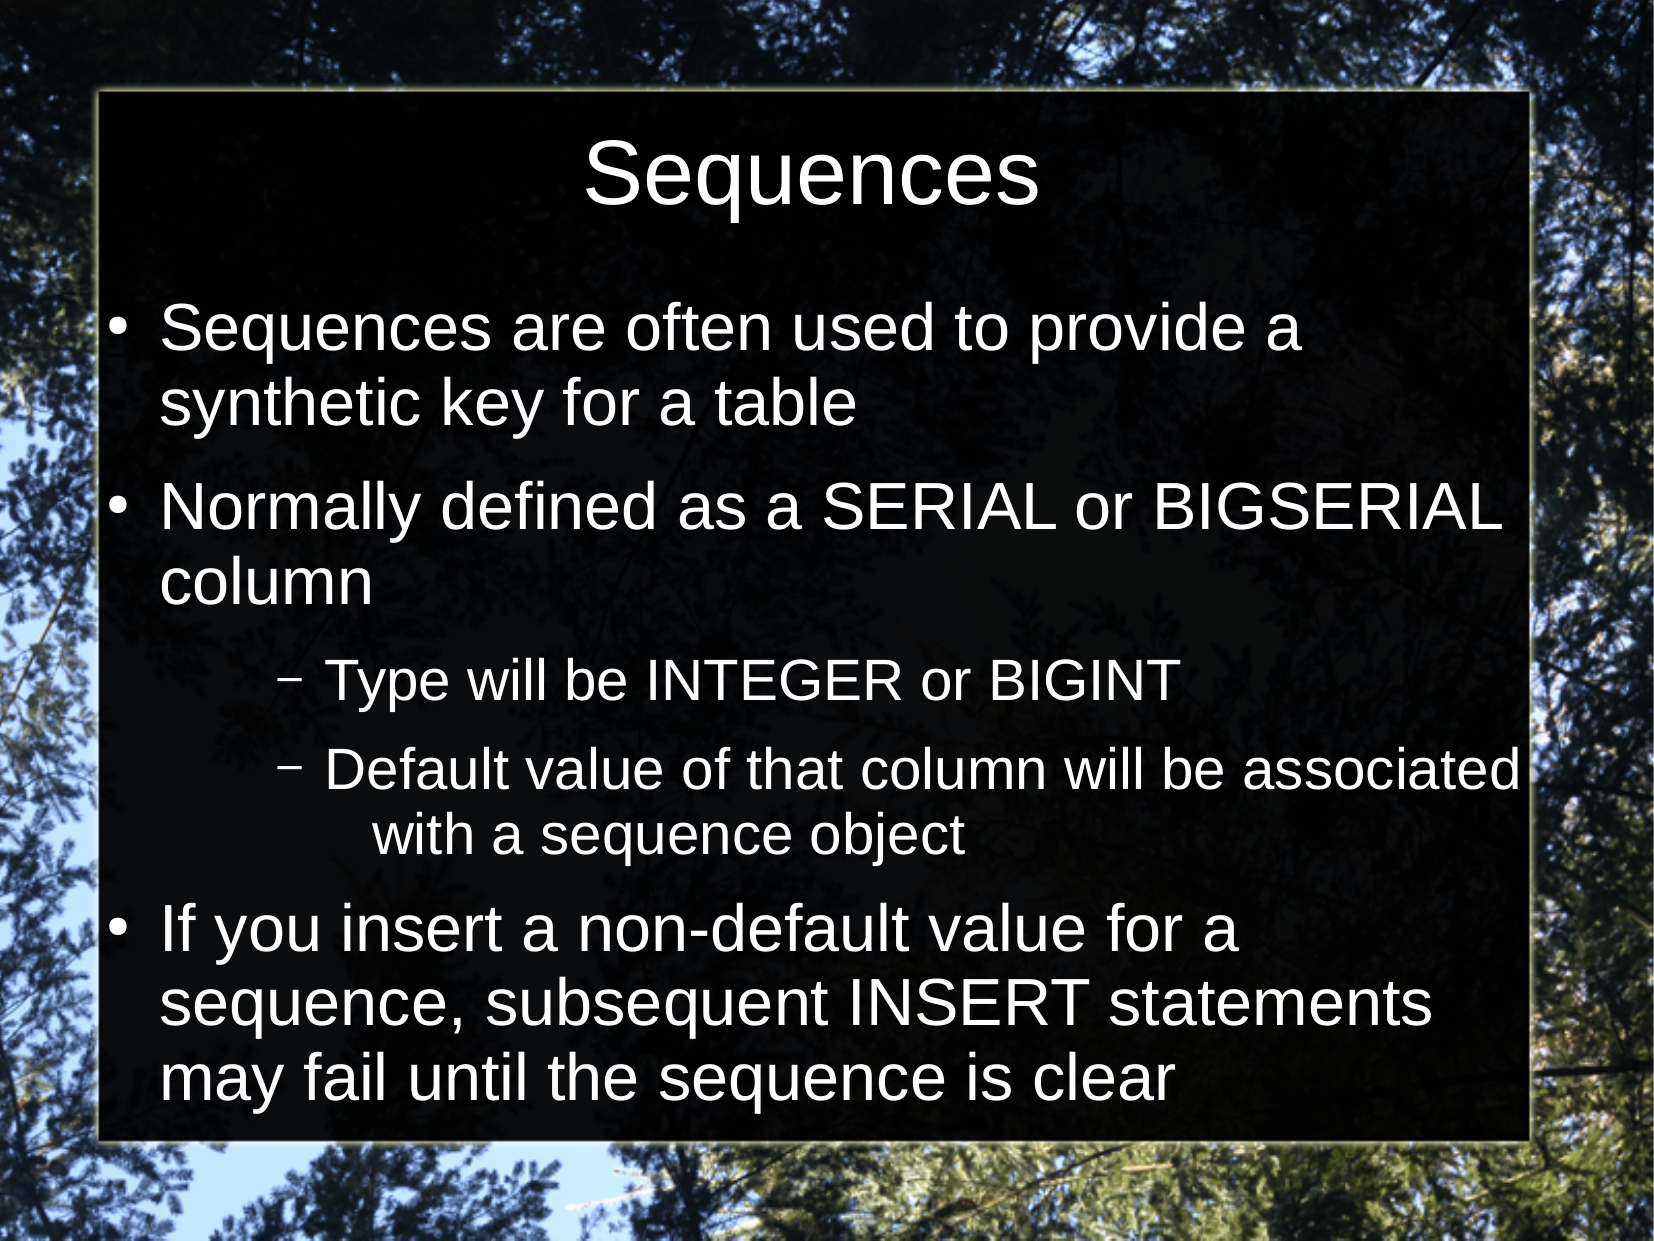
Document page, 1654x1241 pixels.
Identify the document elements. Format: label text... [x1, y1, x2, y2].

picture [0, 0, 1654, 1241]
list Sequences are often used to provide a synthetic key for a table Normally defined as a SERIAL or BIGSERIAL column Type will be INTEGER or BIGINT Default value of that column will be associated with a sequence object If you insert a non-default value for a sequence, subsequent INSERT statements may fail until the sequence is clear [88, 290, 1536, 1115]
title Sequences [88, 88, 1536, 257]
